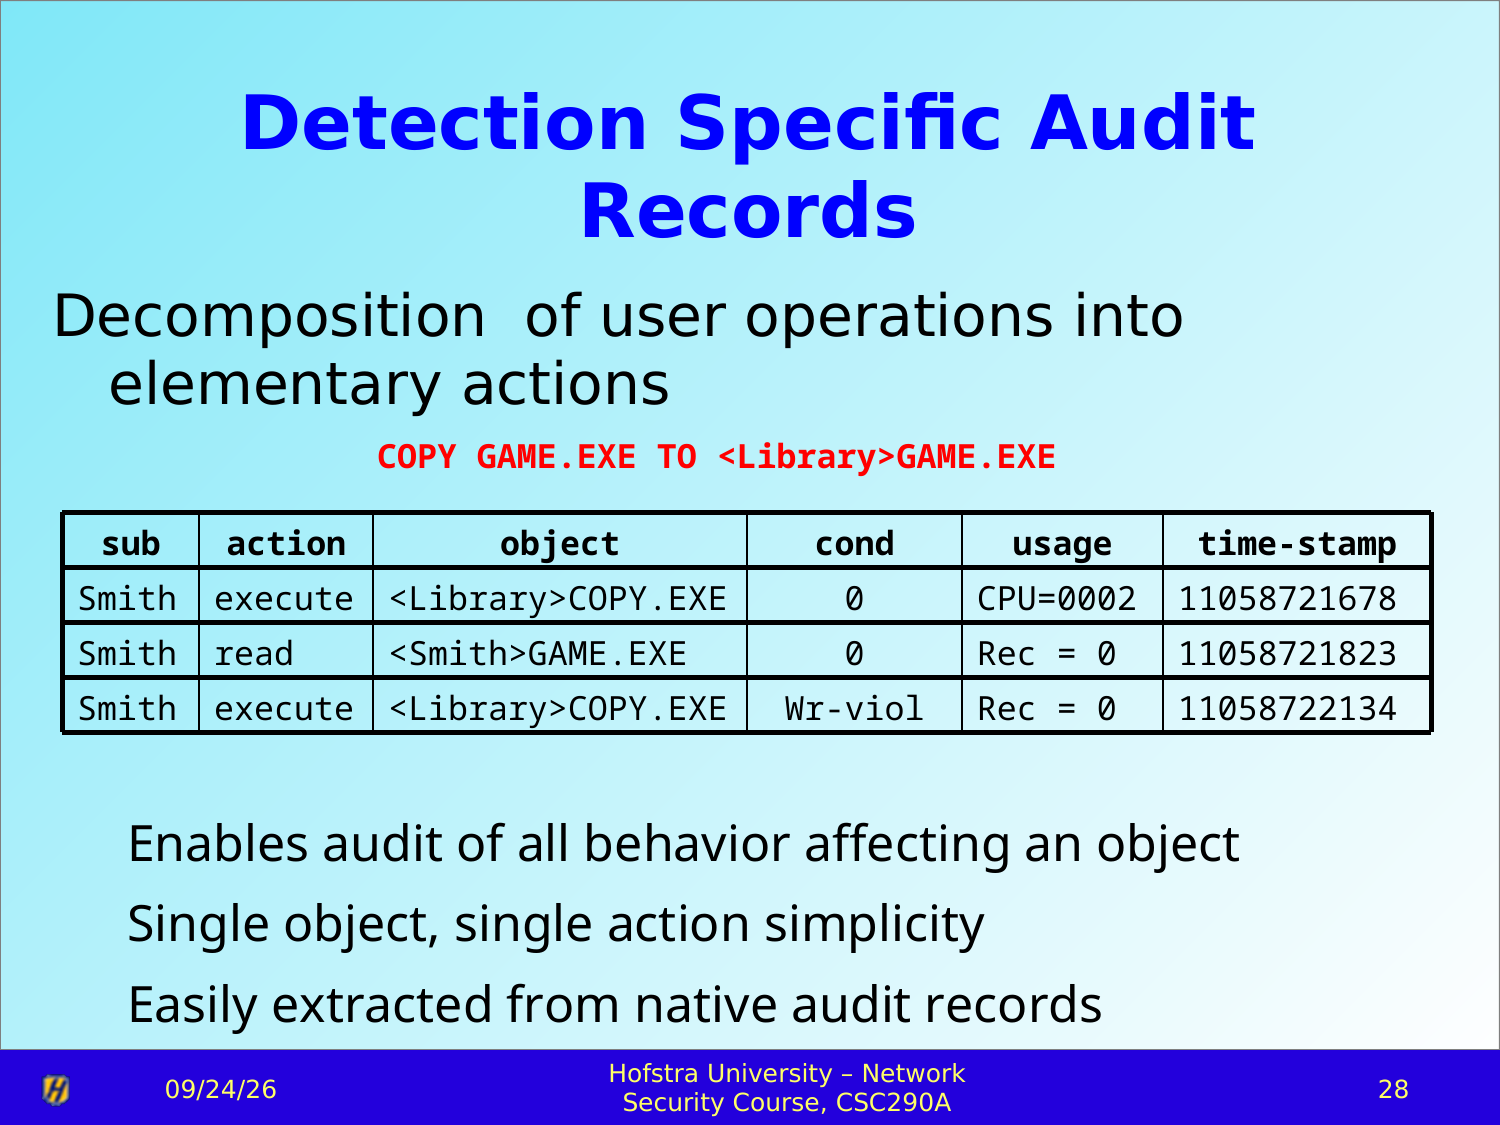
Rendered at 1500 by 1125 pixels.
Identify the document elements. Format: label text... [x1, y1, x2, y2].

text_box Smith [65, 625, 198, 675]
text_box 11058722134 [1164, 680, 1429, 730]
text_box CPU=0002 [963, 570, 1162, 620]
text_box Rec = 0 [963, 680, 1162, 730]
text_box <Library>COPY.EXE [374, 570, 746, 620]
text_box 0 [748, 625, 961, 675]
text_box 11058721678 [1164, 570, 1429, 620]
text_box Wr-viol [748, 680, 961, 730]
text_box Rec = 0 [963, 625, 1162, 675]
title Detection Specific Audit Records [109, 72, 1388, 263]
text_box execute [200, 570, 372, 620]
text_box time-stamp [1164, 515, 1429, 565]
text_box COPY GAME.EXE TO <Library>GAME.EXE [362, 424, 1073, 486]
text_box 0 [748, 570, 961, 620]
text_box <Library>COPY.EXE [374, 680, 746, 730]
list Decomposition of user operations into elementary actions [37, 274, 1450, 488]
text_box usage [963, 515, 1162, 565]
text_box cond [748, 515, 961, 565]
text_box <Smith>GAME.EXE [374, 625, 746, 675]
text_box Enables audit of all behavior affecting an object Single object, single action simplicity Easily extracted from native audit records [112, 799, 1388, 1019]
text_box 11058721823 [1164, 625, 1429, 675]
text_box sub [65, 515, 198, 565]
picture [37, 1072, 76, 1110]
text_box object [374, 515, 746, 565]
text_box Smith [65, 680, 198, 730]
text_box Smith [65, 570, 198, 620]
text_box read [200, 625, 372, 675]
text_box action [200, 515, 372, 565]
text_box execute [200, 680, 372, 730]
